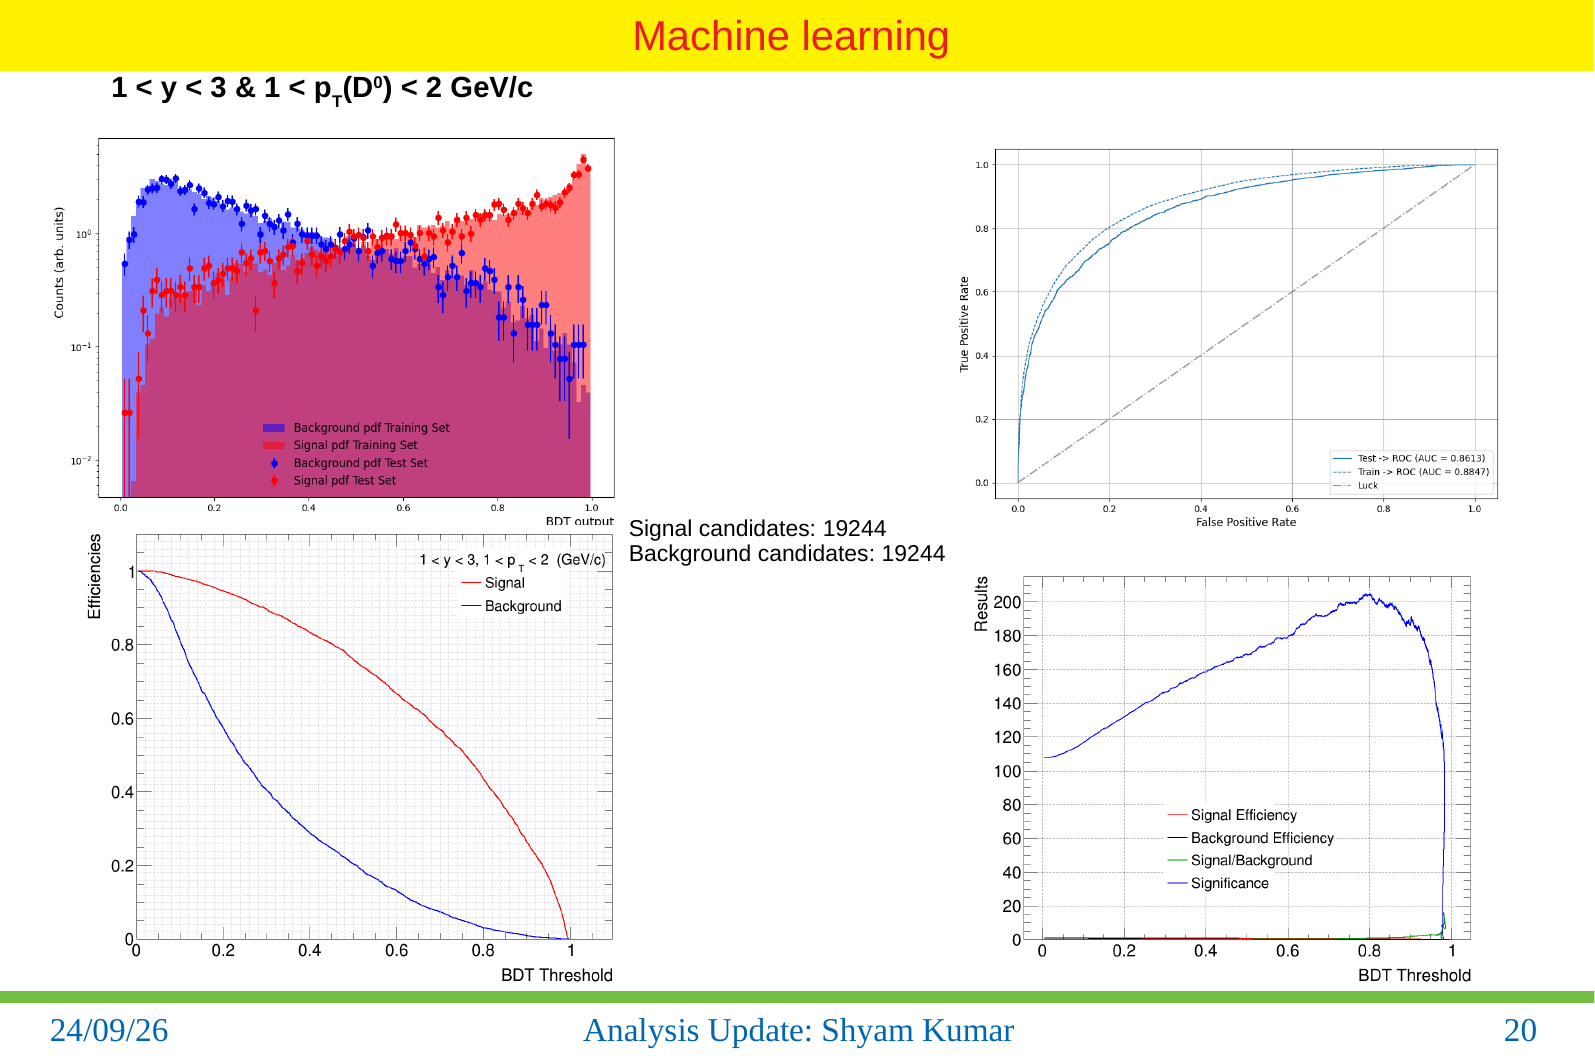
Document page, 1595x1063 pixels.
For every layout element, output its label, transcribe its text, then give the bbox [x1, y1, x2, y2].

picture [15, 82, 680, 985]
title Machine learning [0, 0, 1595, 71]
text_box Signal candidates: 19244 Background candidates: 19244 [614, 507, 1075, 574]
text_box 1 < y < 3 & 1 < pT(D0) < 2 GeV/c [96, 64, 567, 130]
picture [914, 94, 1562, 985]
